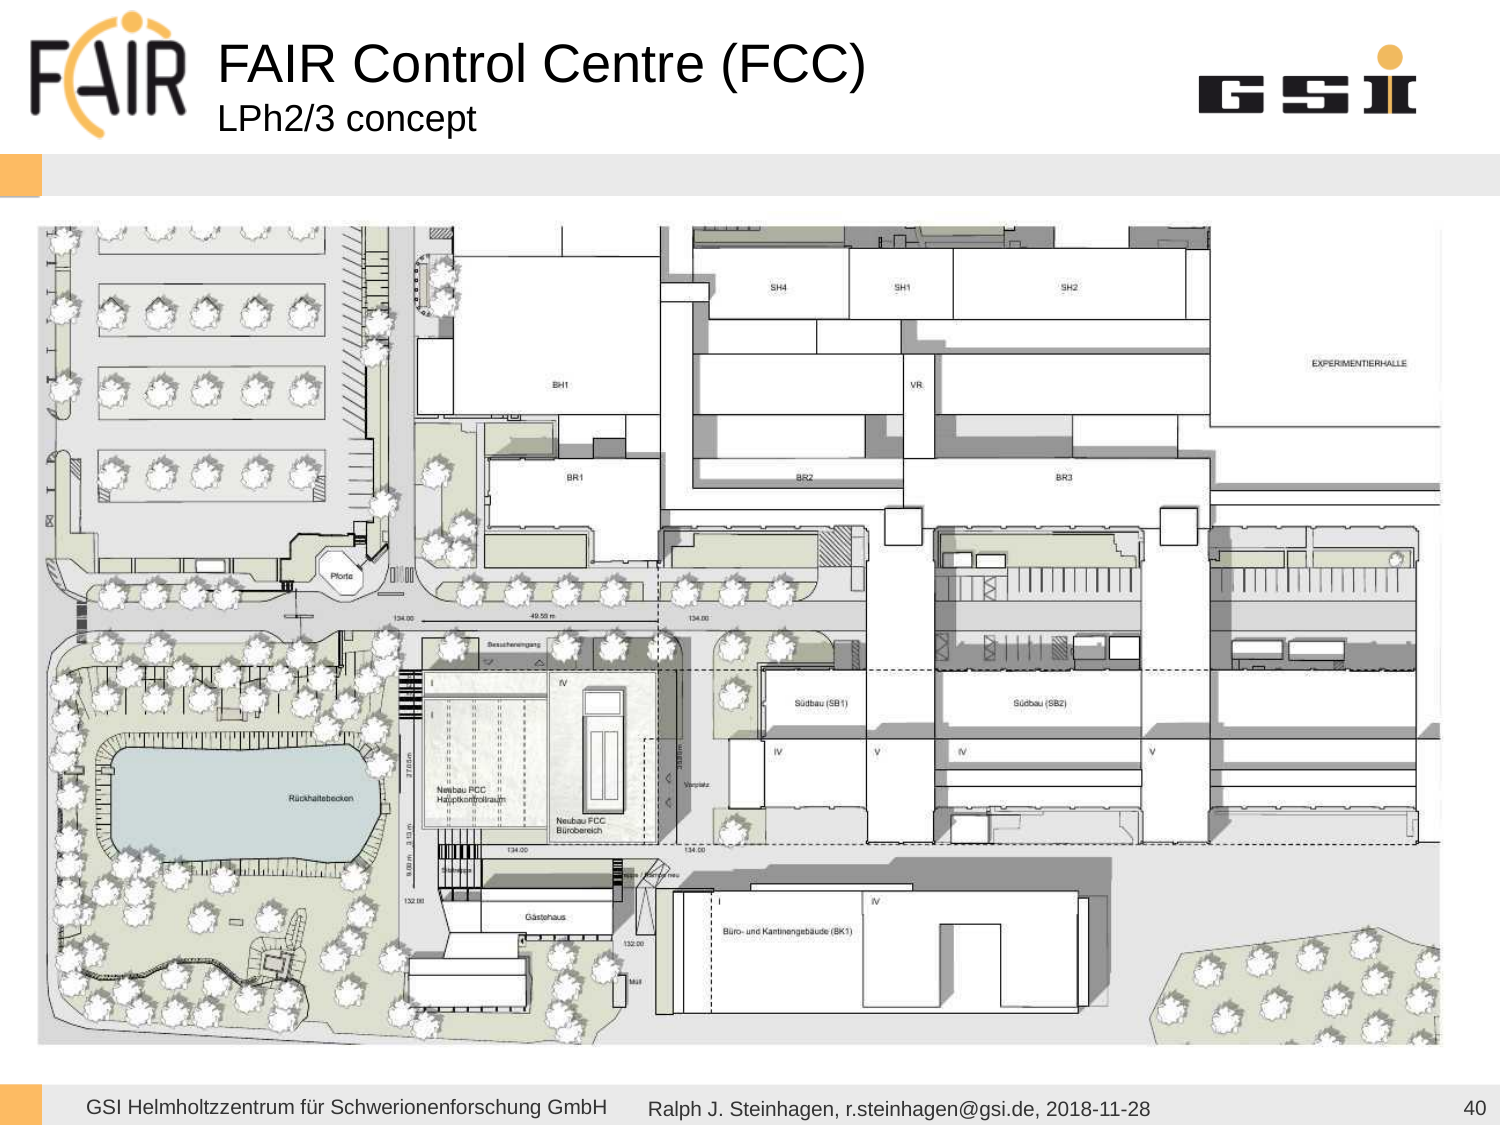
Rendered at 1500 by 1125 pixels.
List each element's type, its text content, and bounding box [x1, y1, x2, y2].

picture [27, 211, 1448, 1052]
picture [30, 9, 187, 141]
text_box FAIR Control Centre (FCC) LPh2/3 concept [217, 20, 1179, 147]
picture [1197, 42, 1419, 117]
